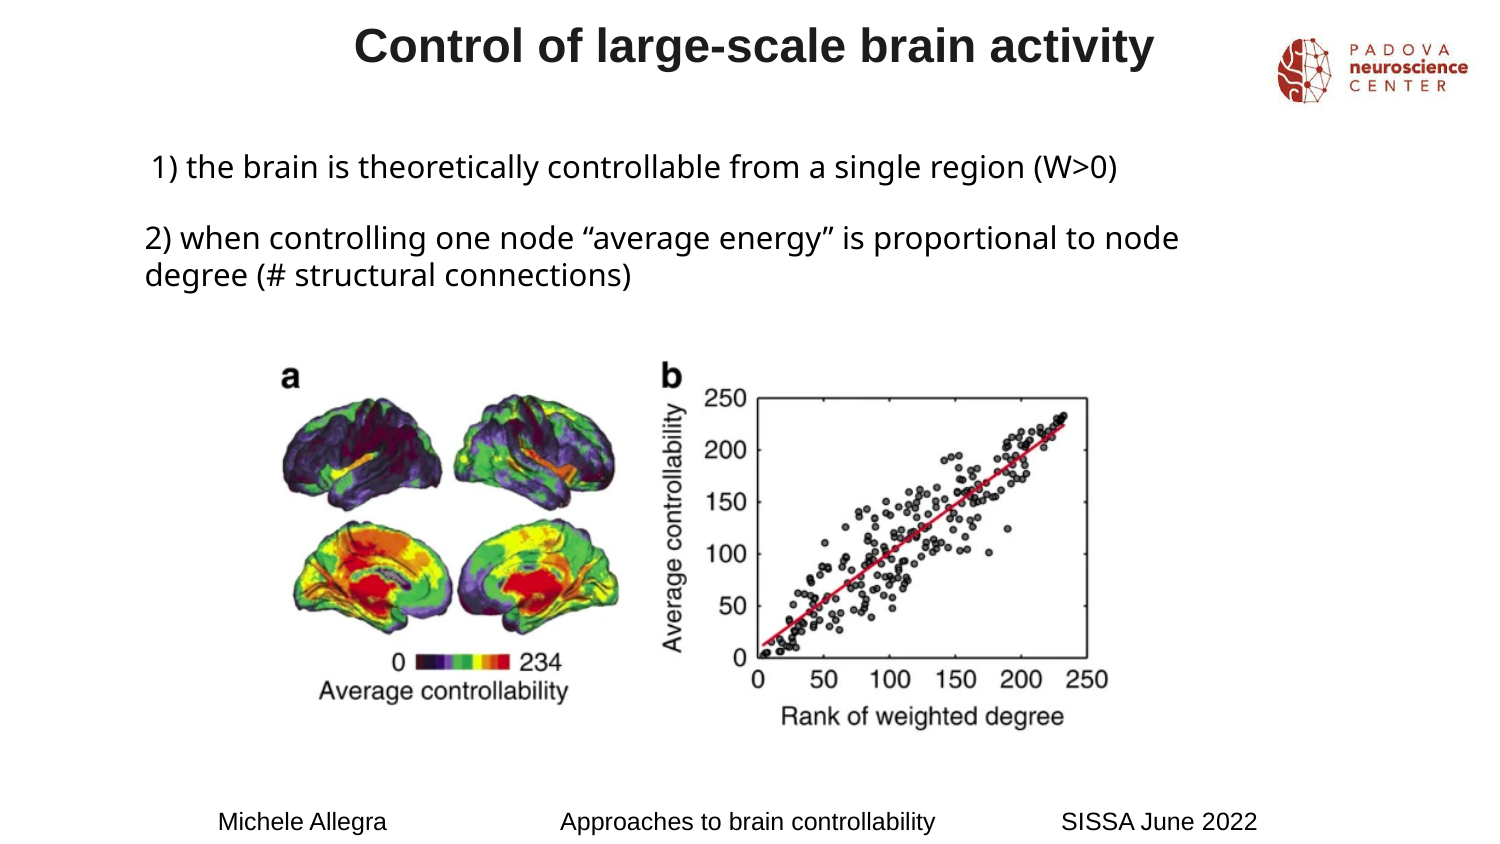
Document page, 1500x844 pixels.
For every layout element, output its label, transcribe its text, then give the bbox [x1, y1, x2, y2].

text_box Michele Allegra Approaches to brain controllability SISSA June 2022 [64, 794, 1415, 844]
text_box 2) when controlling one node “average energy” is proportional to node degree (# structural connections) [54, 203, 1276, 272]
picture [1268, 10, 1476, 123]
text_box 1) the brain is theoretically controllable from a single region (W>0) [60, 132, 1217, 201]
text_box Control of large-scale brain activity [74, 0, 1436, 95]
picture [248, 354, 1133, 753]
